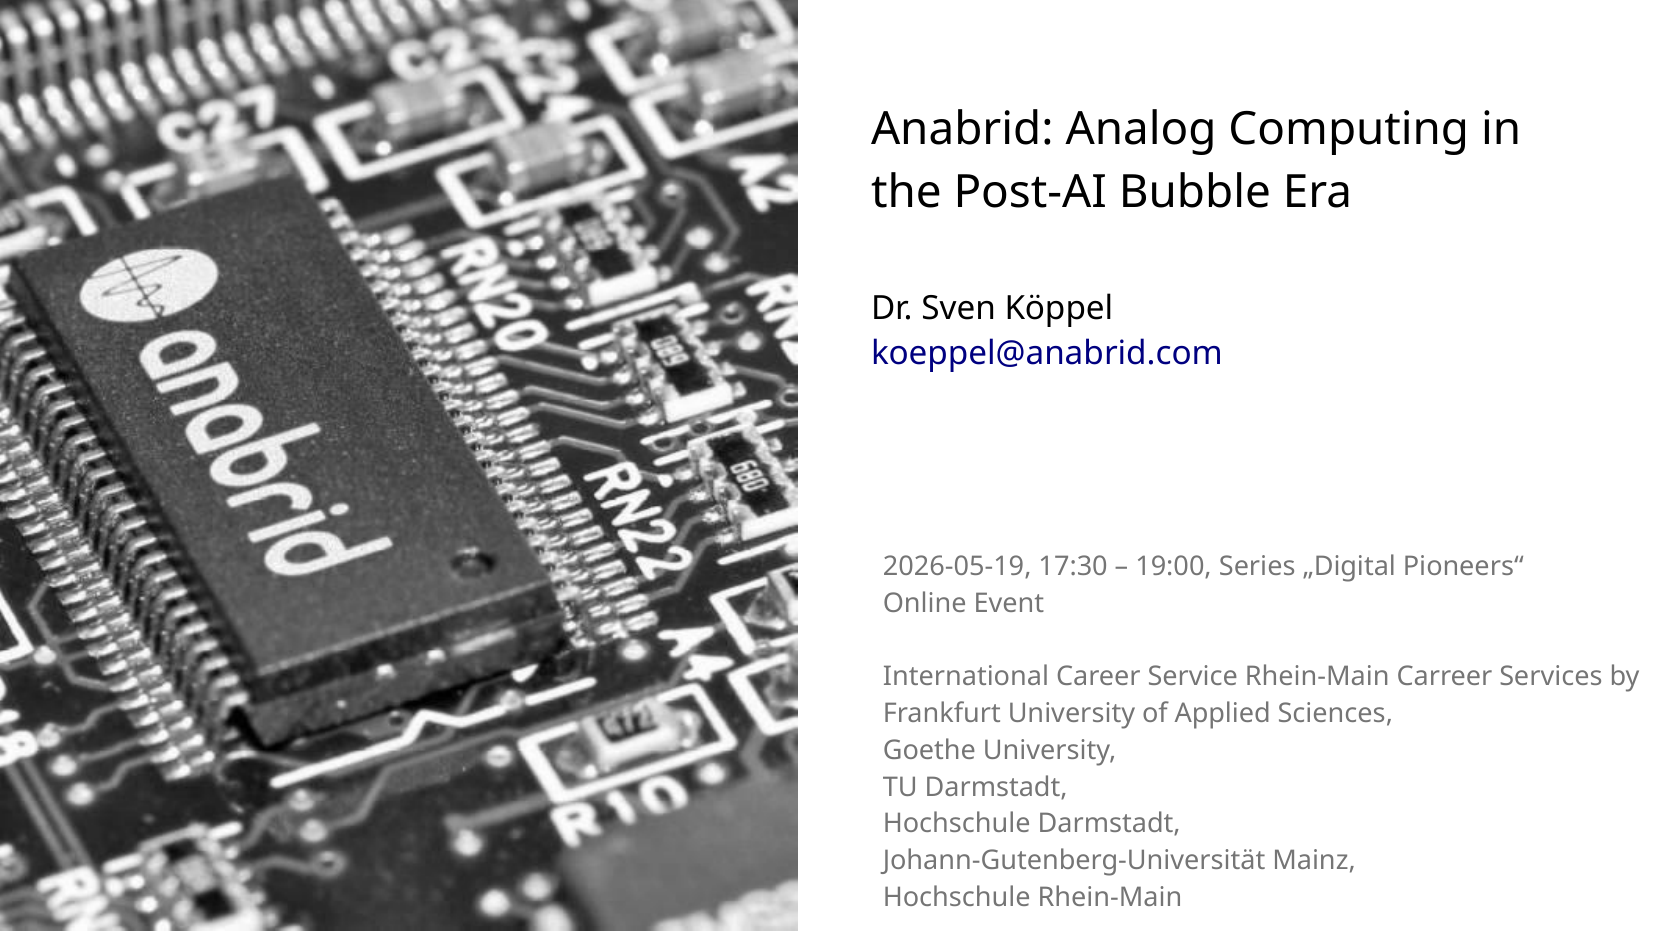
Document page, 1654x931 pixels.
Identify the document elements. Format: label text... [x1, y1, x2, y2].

text_box 2026-05-19, 17:30 – 19:00, Series „Digital Pioneers“ Online Event International Career Service Rhein-Main Carreer Services by Frankfurt University of Applied Sciences, Goethe University, TU Darmstadt, Hochschule Darmstadt, Johann-Gutenberg-Universität Mainz, Hochschule Rhein-Main [868, 539, 1654, 915]
picture [0, 0, 798, 931]
text_box Anabrid: Analog Computing in the Post-AI Bubble Era Dr. Sven Köppel koeppel@anabrid.com [856, 88, 1595, 567]
